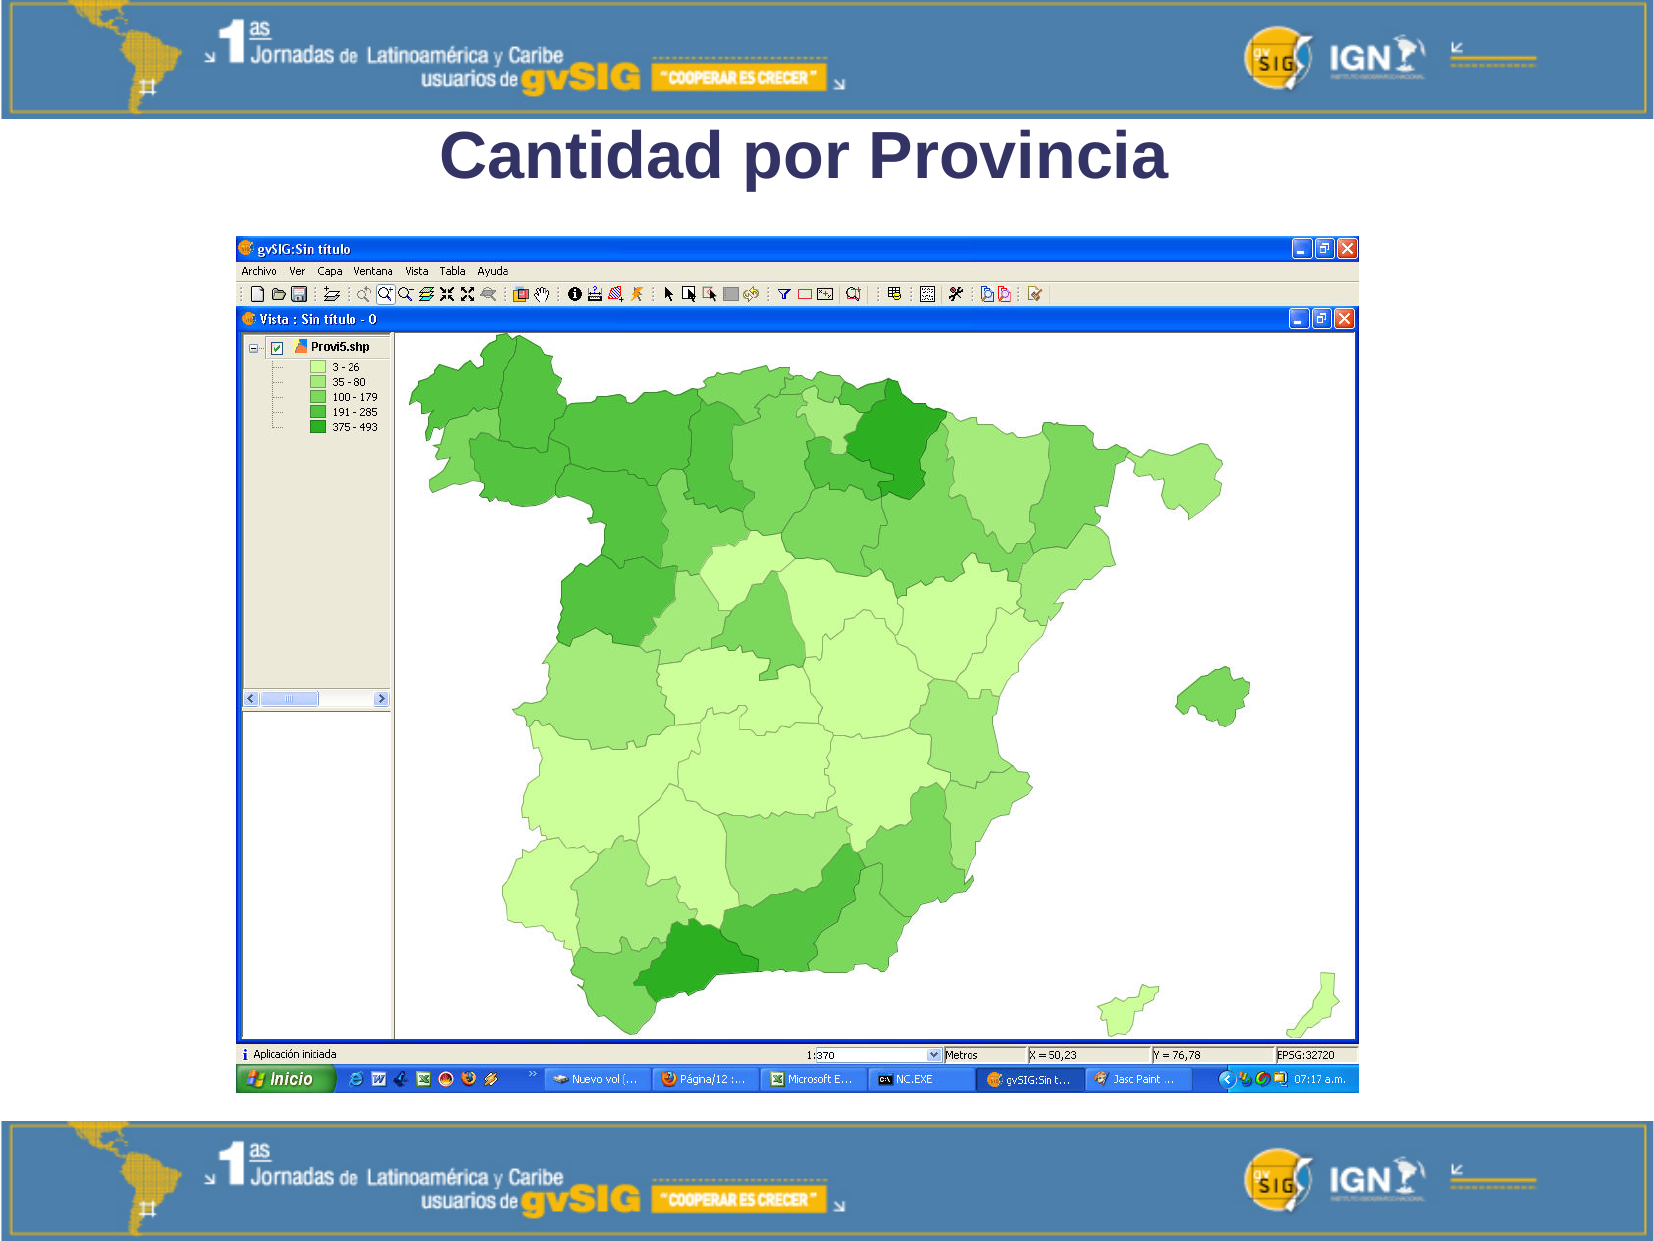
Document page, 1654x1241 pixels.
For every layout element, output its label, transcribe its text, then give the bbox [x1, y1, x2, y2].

picture [0, 1121, 1654, 1241]
picture [0, 0, 1654, 119]
picture [236, 236, 1359, 1093]
text_box Cantidad por Provincia [338, 106, 1270, 279]
